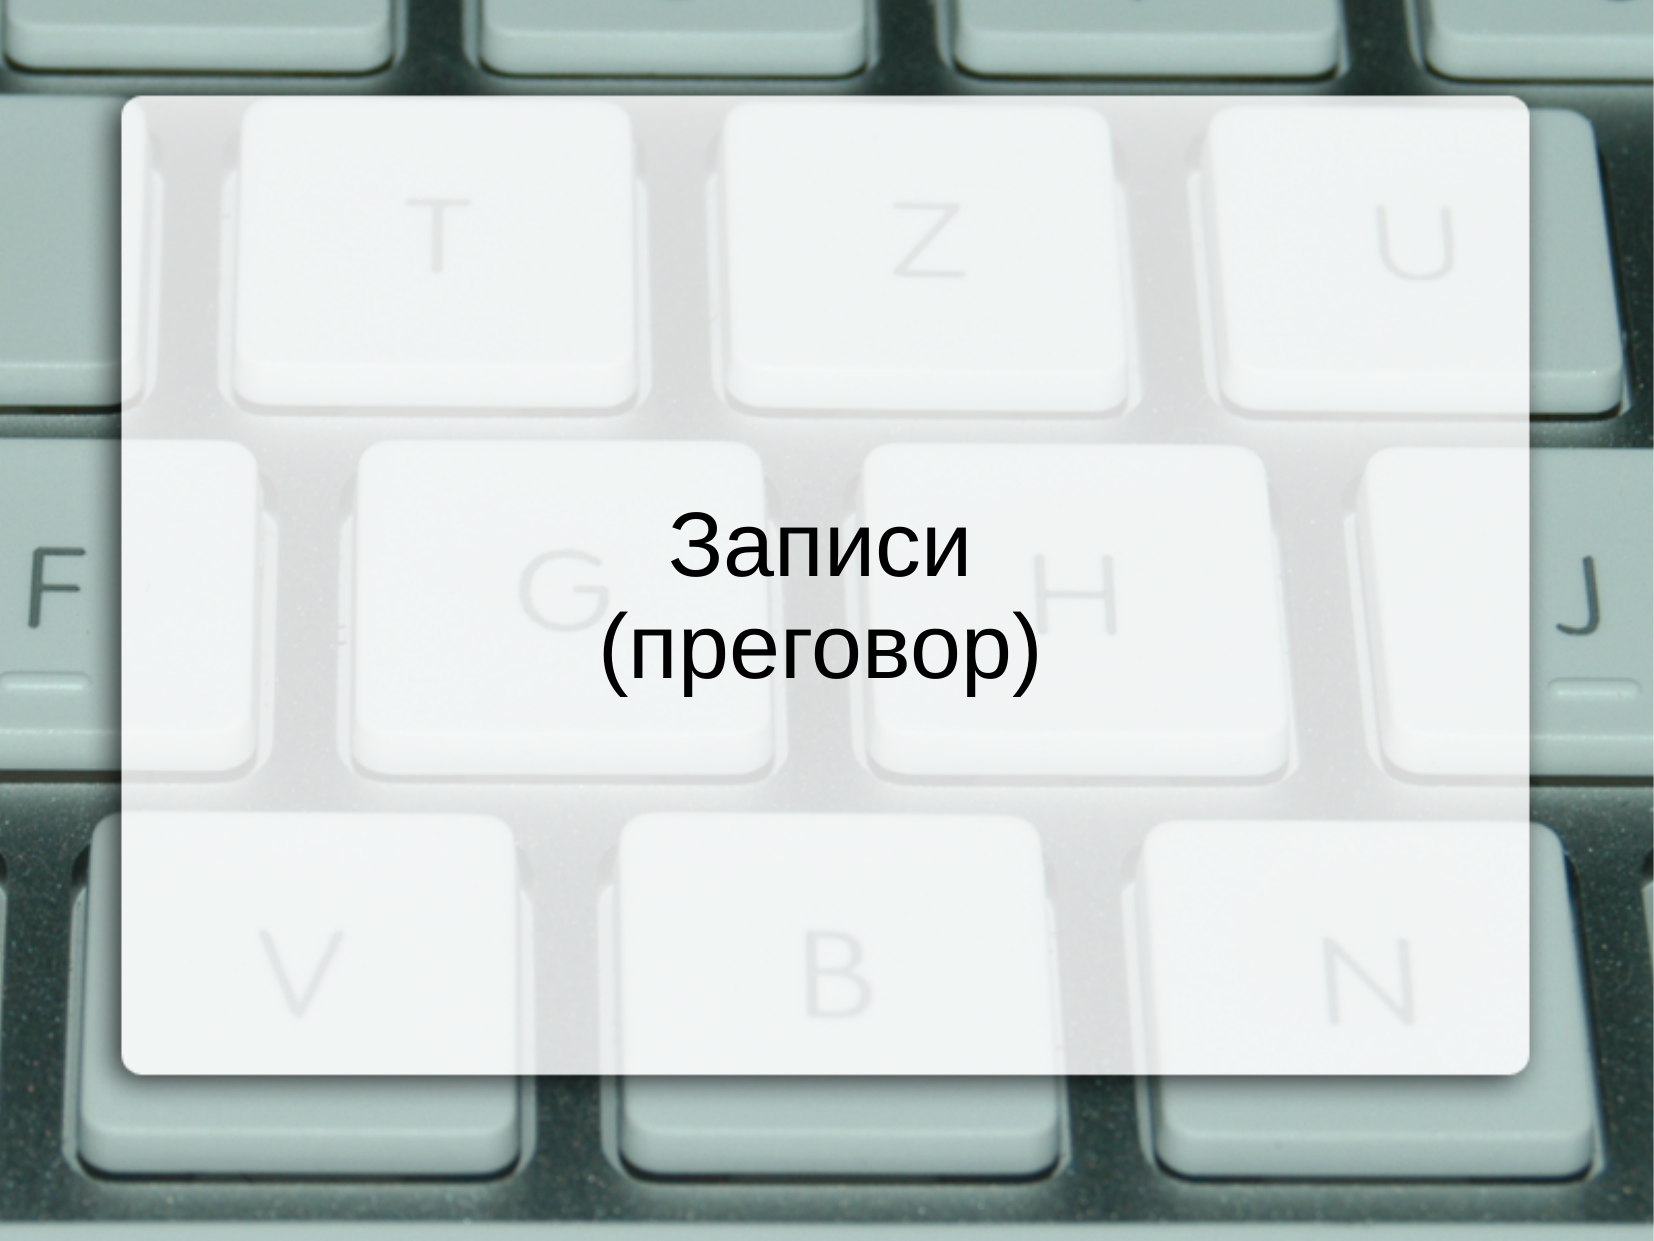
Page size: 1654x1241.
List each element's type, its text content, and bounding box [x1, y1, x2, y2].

subtitle Записи (преговор) [135, 117, 1506, 1074]
picture [0, 0, 1654, 1241]
